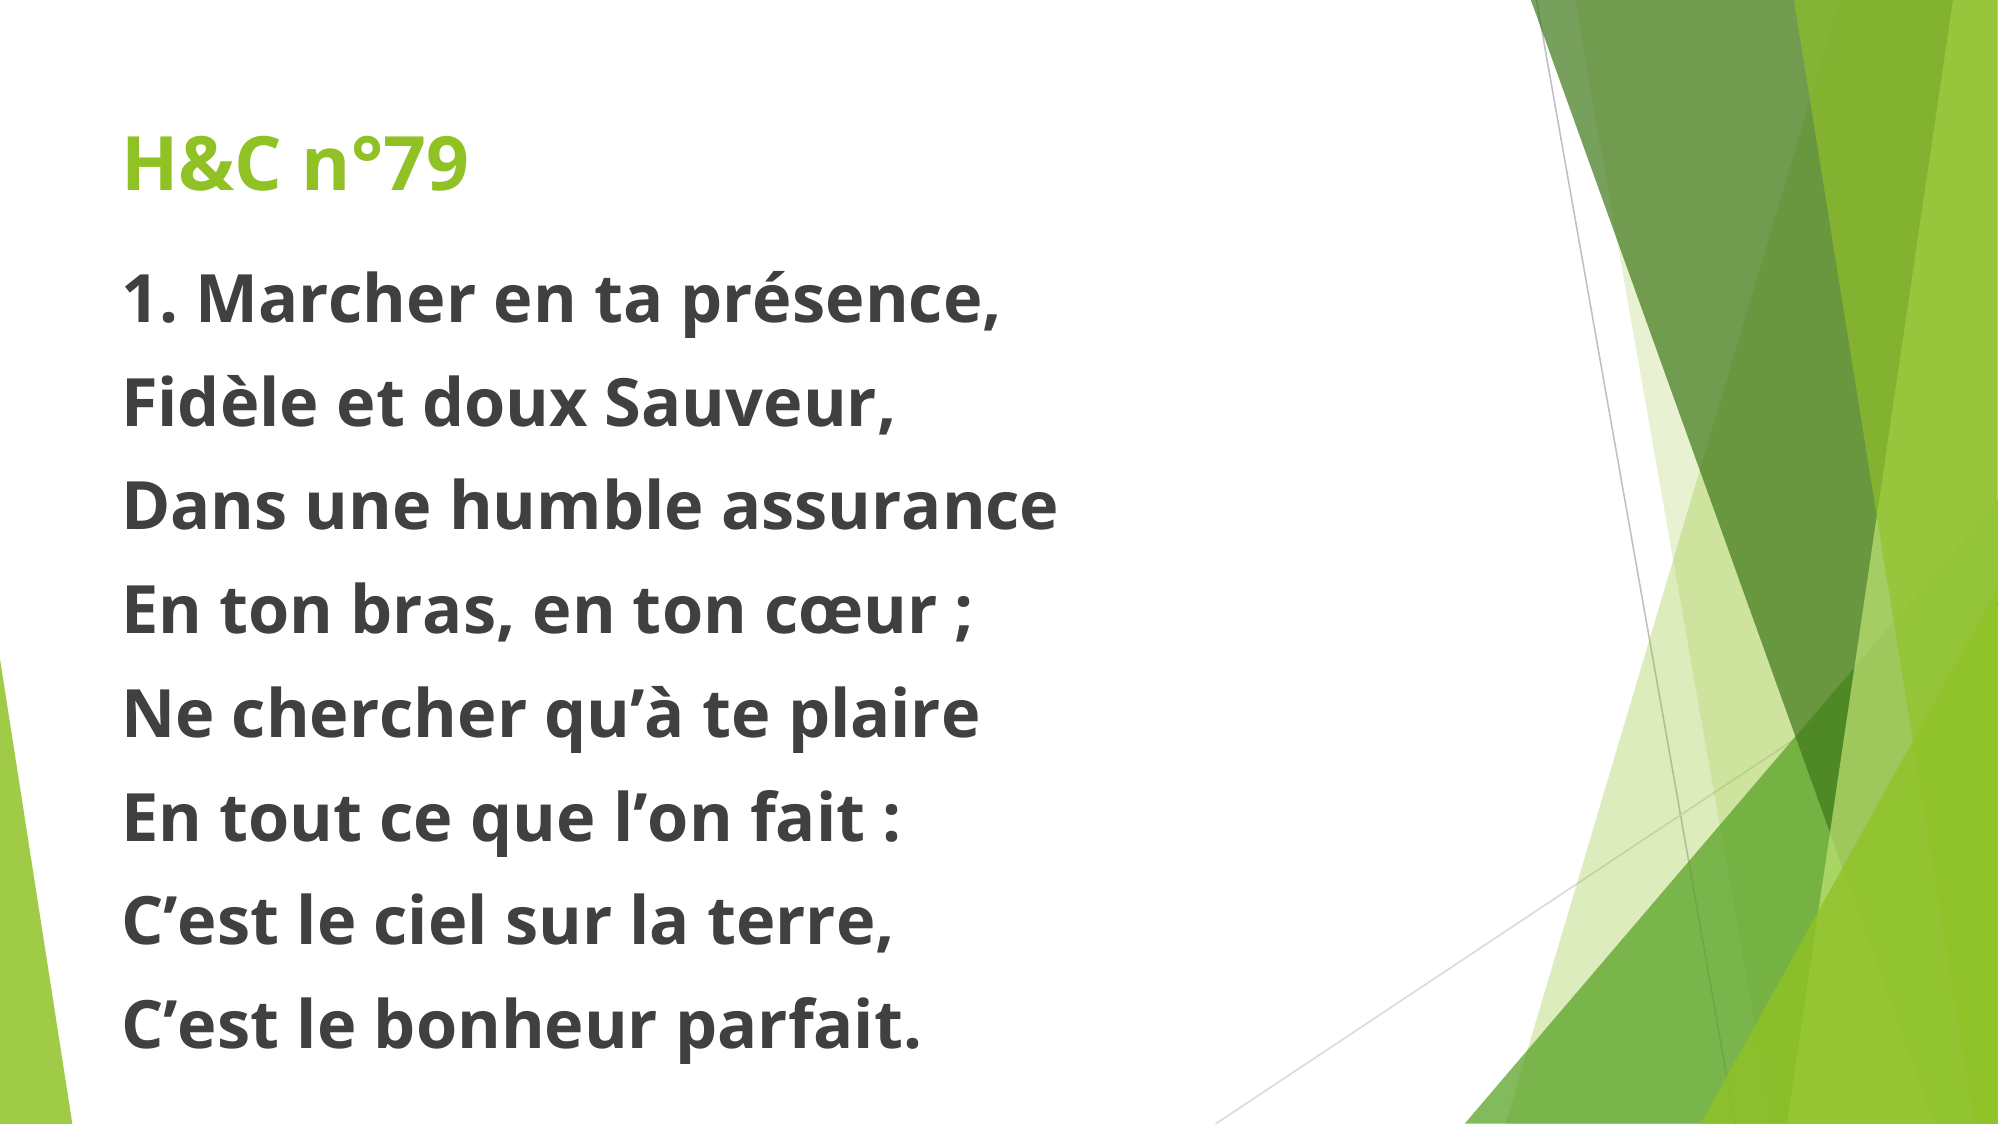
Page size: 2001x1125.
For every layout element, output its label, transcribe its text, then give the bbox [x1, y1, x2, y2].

text_box H&C n°79 [106, 107, 508, 213]
text_box 1. Marcher en ta présence, Fidèle et doux Sauveur, Dans une humble assurance En ton bras, en ton cœur ; Ne chercher qu’à te plaire En tout ce que l’on fait : C’est le ciel sur la terre, C’est le bonheur parfait. [106, 236, 1973, 1075]
